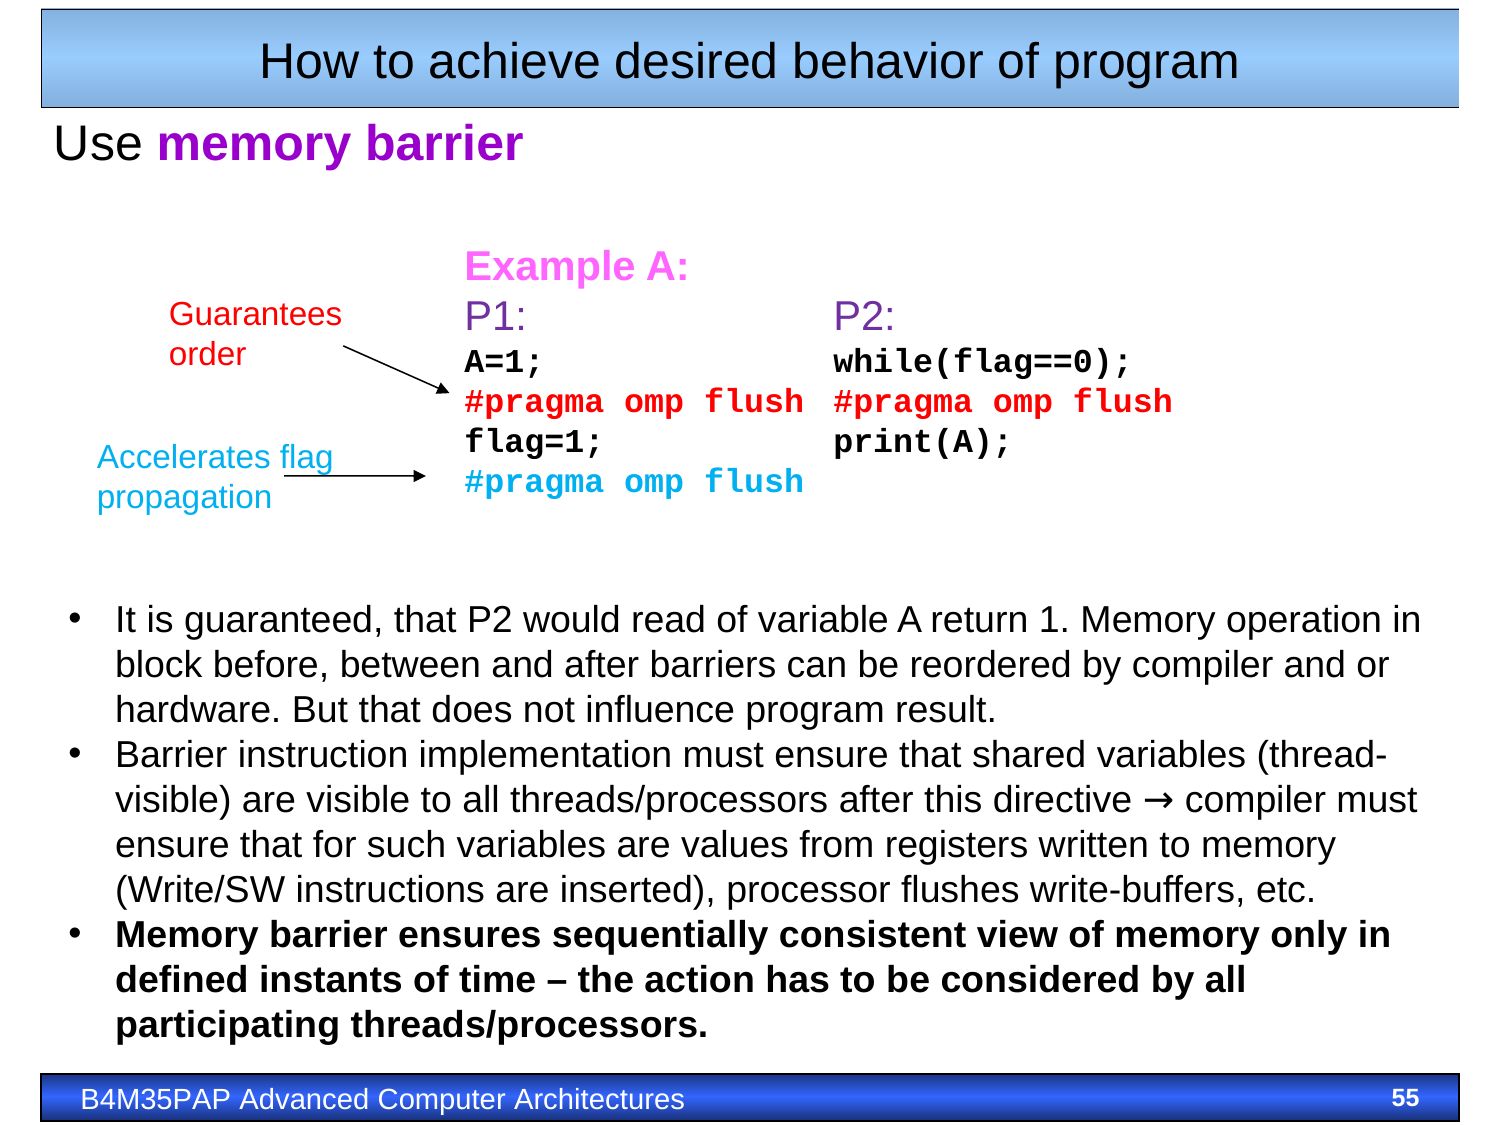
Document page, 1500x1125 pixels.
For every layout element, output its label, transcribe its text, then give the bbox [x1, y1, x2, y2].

text_box Guarantees order [154, 284, 367, 380]
text_box [367, 356, 450, 394]
list Use memory barrier [38, 102, 1469, 977]
text_box It is guaranteed, that P2 would read of variable A return 1. Memory operation in block before, between and after barriers can be reordered by compiler and or hardware. But that does not influence program result. Barrier instruction implementation must ensure that shared variables (thread-visible) are visible to all threads/processors after this directive → compiler must ensure that for such variables are values from registers written to memory (Write/SW instructions are inserted), processor flushes write-buffers, etc. Memory barrier ensures sequentially consistent view of memory only in defined instants of time – the action has to be considered by all participating threads/processors. [53, 587, 1454, 1053]
title How to achieve desired behavior of program [41, 8, 1459, 108]
text_box Accelerates flag propagation [82, 427, 363, 523]
text_box Example A: P1: P2: A=1; while(flag==0); #pragma omp flush #pragma omp flush flag=1; print(A); #pragma omp flush [449, 231, 1360, 507]
